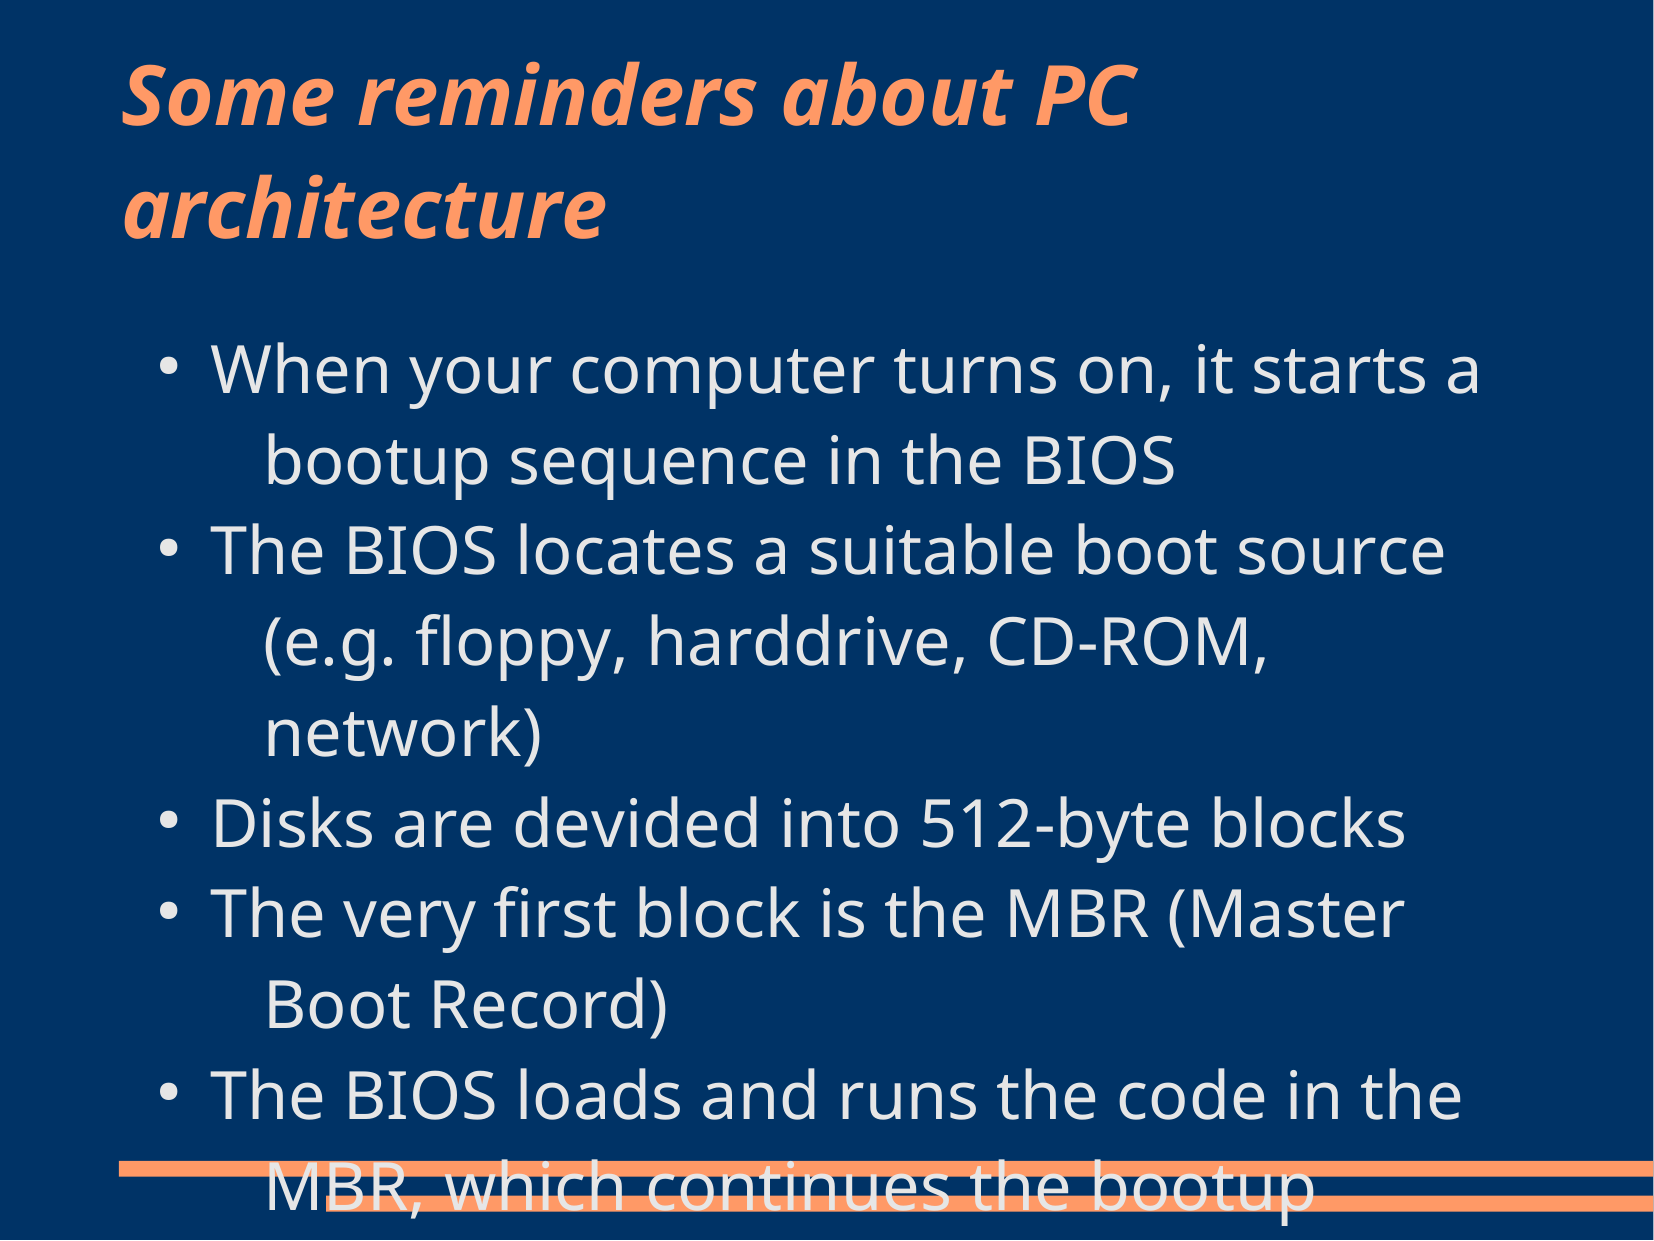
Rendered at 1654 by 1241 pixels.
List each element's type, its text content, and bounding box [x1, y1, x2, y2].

title Some reminders about PC architecture [121, 46, 1534, 254]
list When your computer turns on, it starts a bootup sequence in the BIOS The BIOS locates a suitable boot source (e.g. floppy, harddrive, CD-ROM, network) Disks are devided into 512-byte blocks The very first block is the MBR (Master Boot Record) The BIOS loads and runs the code in the MBR, which continues the bootup sequence [121, 322, 1561, 1132]
